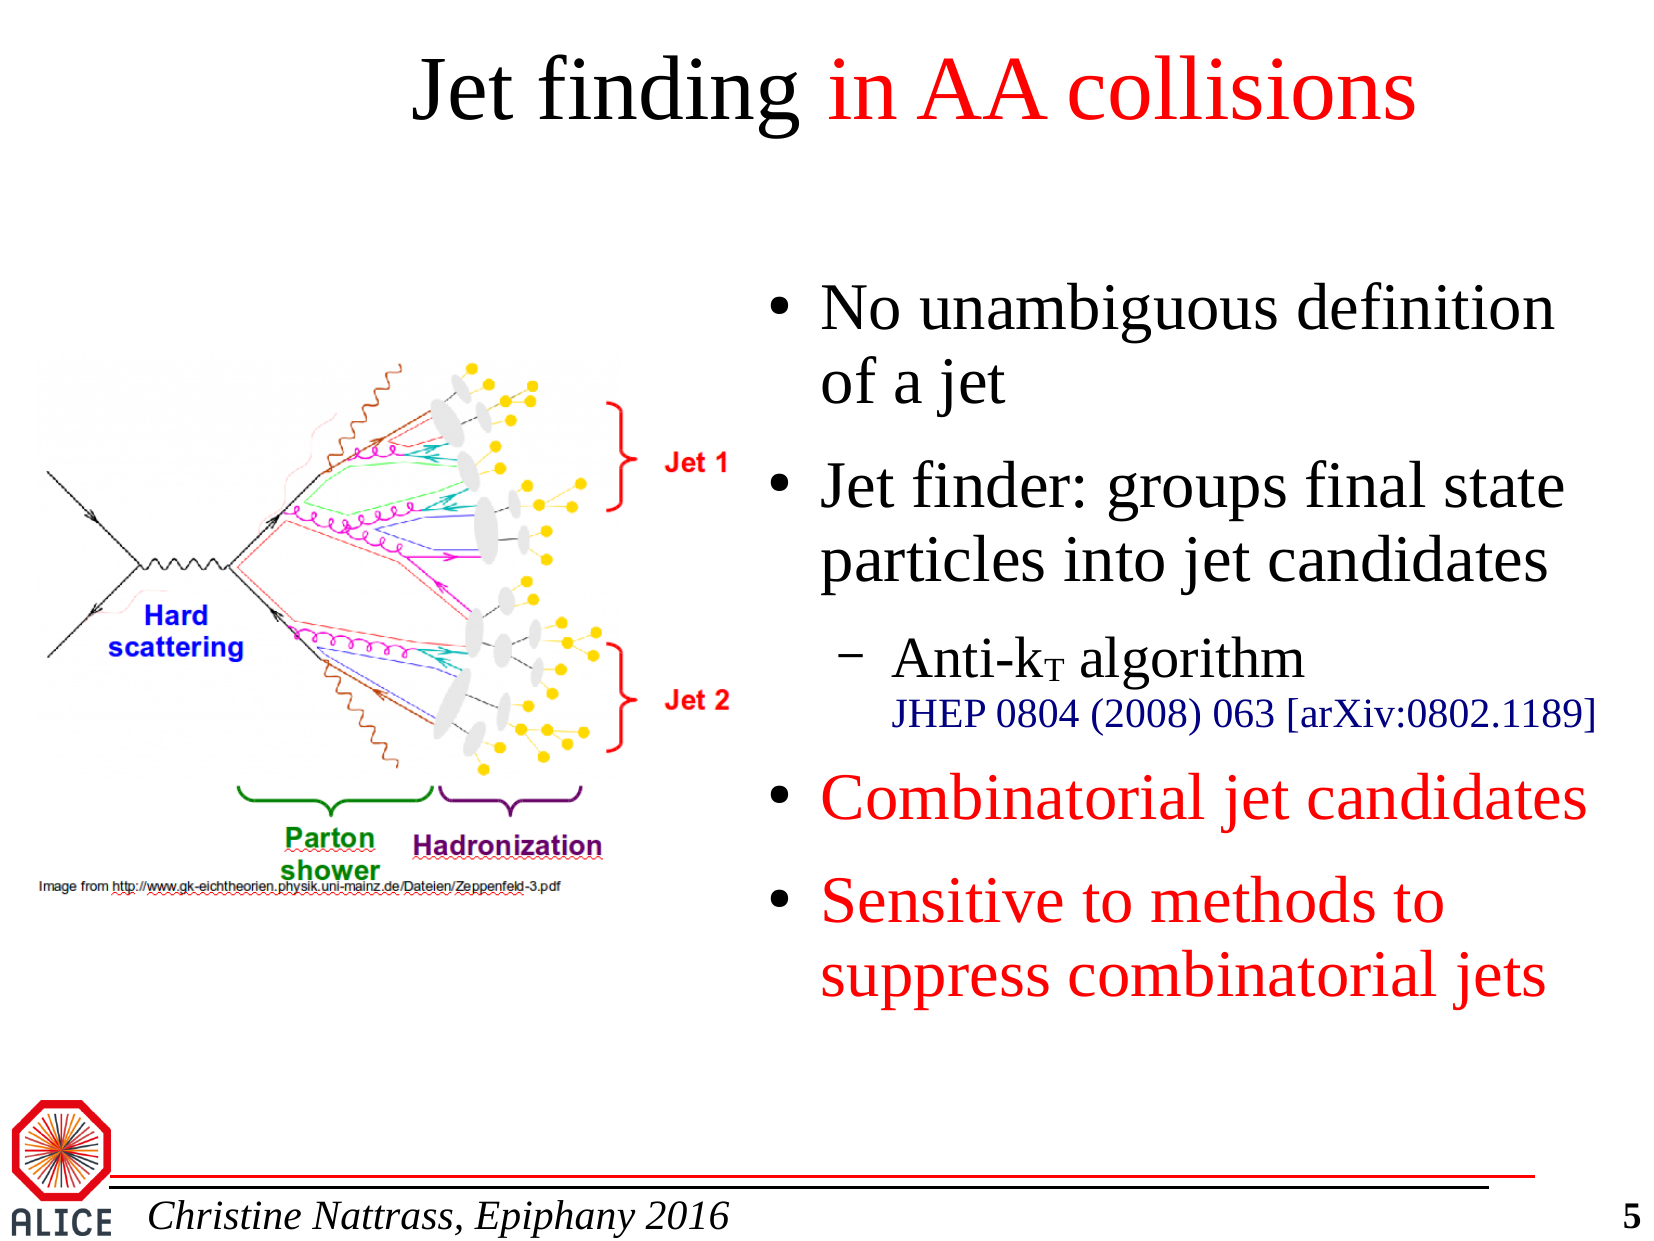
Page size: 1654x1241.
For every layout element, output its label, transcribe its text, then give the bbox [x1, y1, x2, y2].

picture [11, 1100, 111, 1236]
title Jet finding [234, 8, 770, 169]
list No unambiguous definition of a jet Jet finder: groups final state particles into jet candidates Anti-kT algorithm JHEP 0804 (2008) 063 [arXiv:0802.1189] Combinatorial jet candidates Sensitive to methods to suppress combinatorial jets [750, 270, 1621, 1146]
picture [30, 329, 750, 931]
title in AA collisions [770, 0, 1476, 192]
